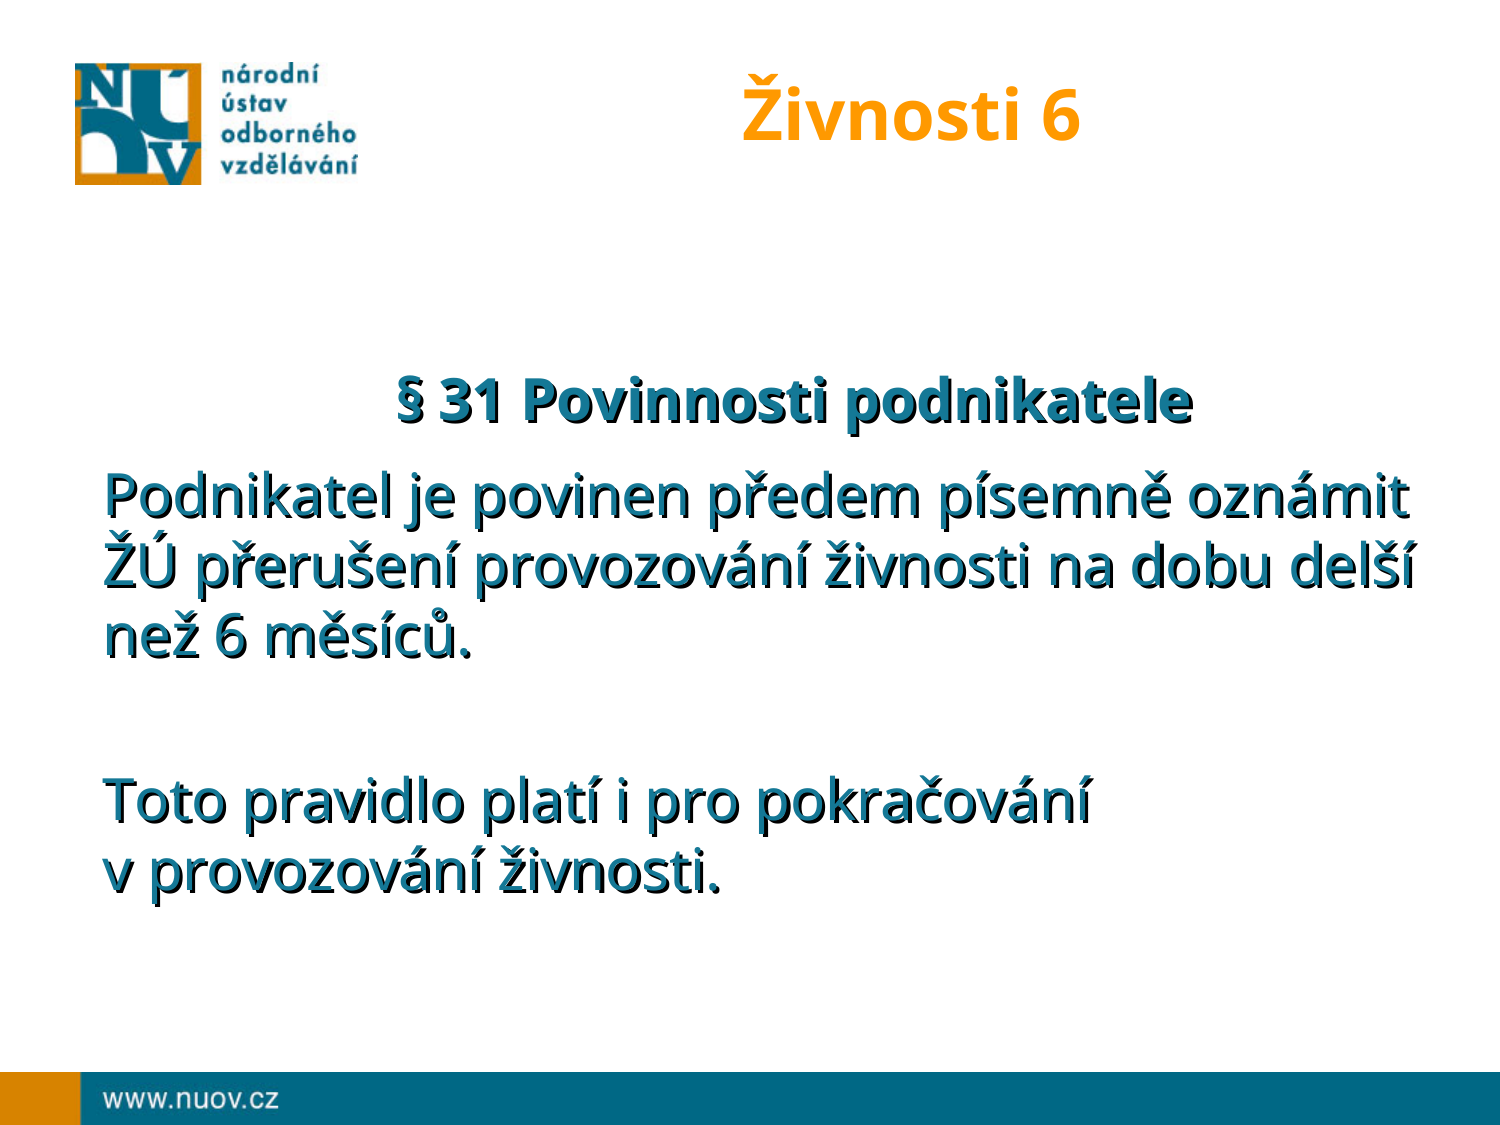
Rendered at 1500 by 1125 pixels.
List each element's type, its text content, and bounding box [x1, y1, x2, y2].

text_box § 31 Povinnosti podnikatele Podnikatel je povinen předem písemně oznámit ŽÚ přerušení provozování živnosti na dobu delší než 6 měsíců. Toto pravidlo platí i pro pokračování v provozování živnosti. [87, 354, 1500, 910]
title Živnosti 6 [399, 37, 1425, 188]
text_box [0, 1072, 1500, 1125]
text_box [75, 62, 358, 185]
